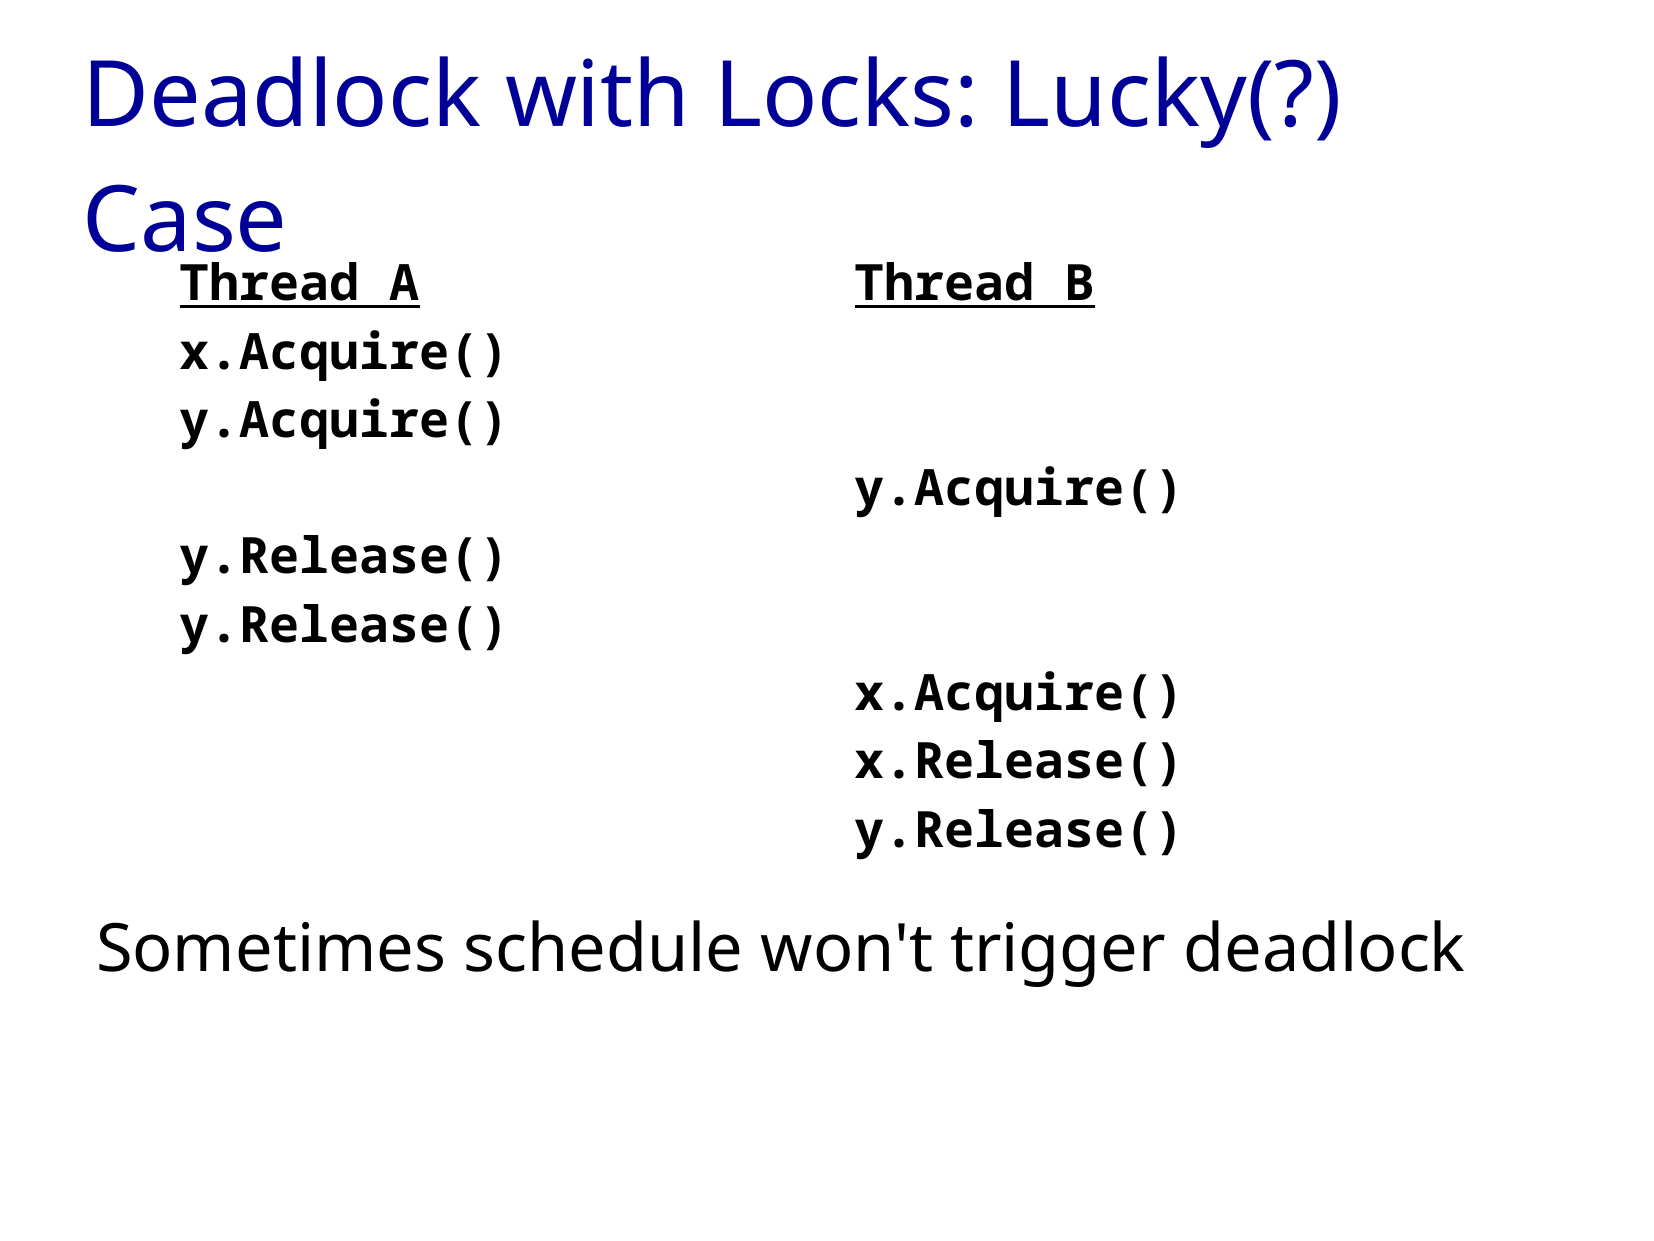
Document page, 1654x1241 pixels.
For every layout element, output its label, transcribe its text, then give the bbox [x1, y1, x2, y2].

title Deadlock with Locks: Lucky(?) Case [82, 49, 1571, 257]
text_box Thread A x.Acquire() y.Acquire() y.Release() y.Release() [165, 240, 676, 633]
text_box Thread B y.Acquire() x.Acquire() x.Release() y.Release() [840, 240, 1501, 822]
list Sometimes schedule won't trigger deadlock [60, 900, 1571, 1096]
